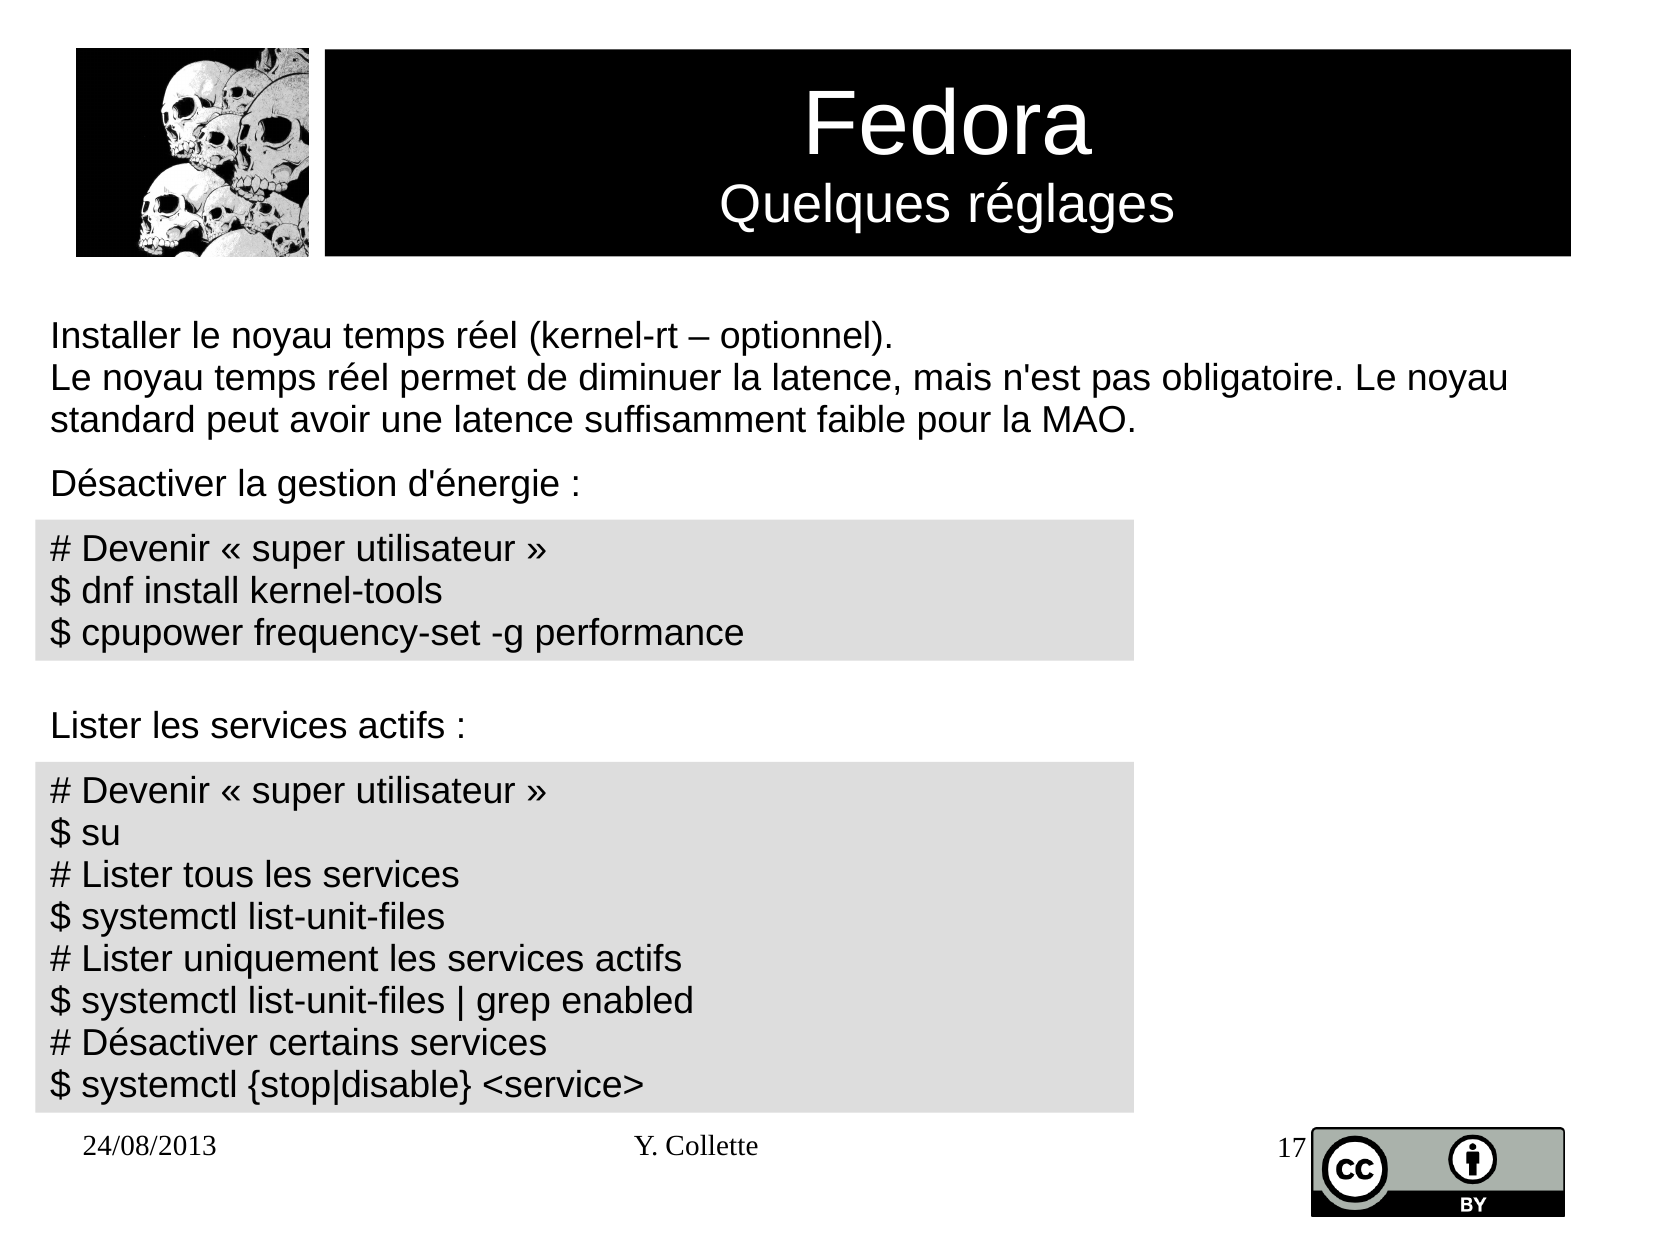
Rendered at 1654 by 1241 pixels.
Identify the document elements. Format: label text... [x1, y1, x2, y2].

text_box Installer le noyau temps réel (kernel-rt – optionnel). Le noyau temps réel permet de diminuer la latence, mais n'est pas obligatoire. Le noyau standard peut avoir une latence suffisamment faible pour la MAO. [35, 307, 1619, 490]
text_box # Devenir « super utilisateur » $ dnf install kernel-tools $ cpupower frequency-set -g performance [35, 519, 1134, 661]
title Fedora Quelques réglages [324, 49, 1571, 257]
picture [1311, 1127, 1565, 1217]
picture [76, 48, 309, 257]
text_box Lister les services actifs : [35, 696, 579, 754]
text_box # Devenir « super utilisateur » $ su # Lister tous les services $ systemctl list-unit-files # Lister uniquement les services actifs $ systemctl list-unit-files | grep enabled # Désactiver certains services $ systemctl {stop|disable} <service> [35, 761, 1134, 1113]
text_box Désactiver la gestion d'énergie : [35, 454, 615, 519]
